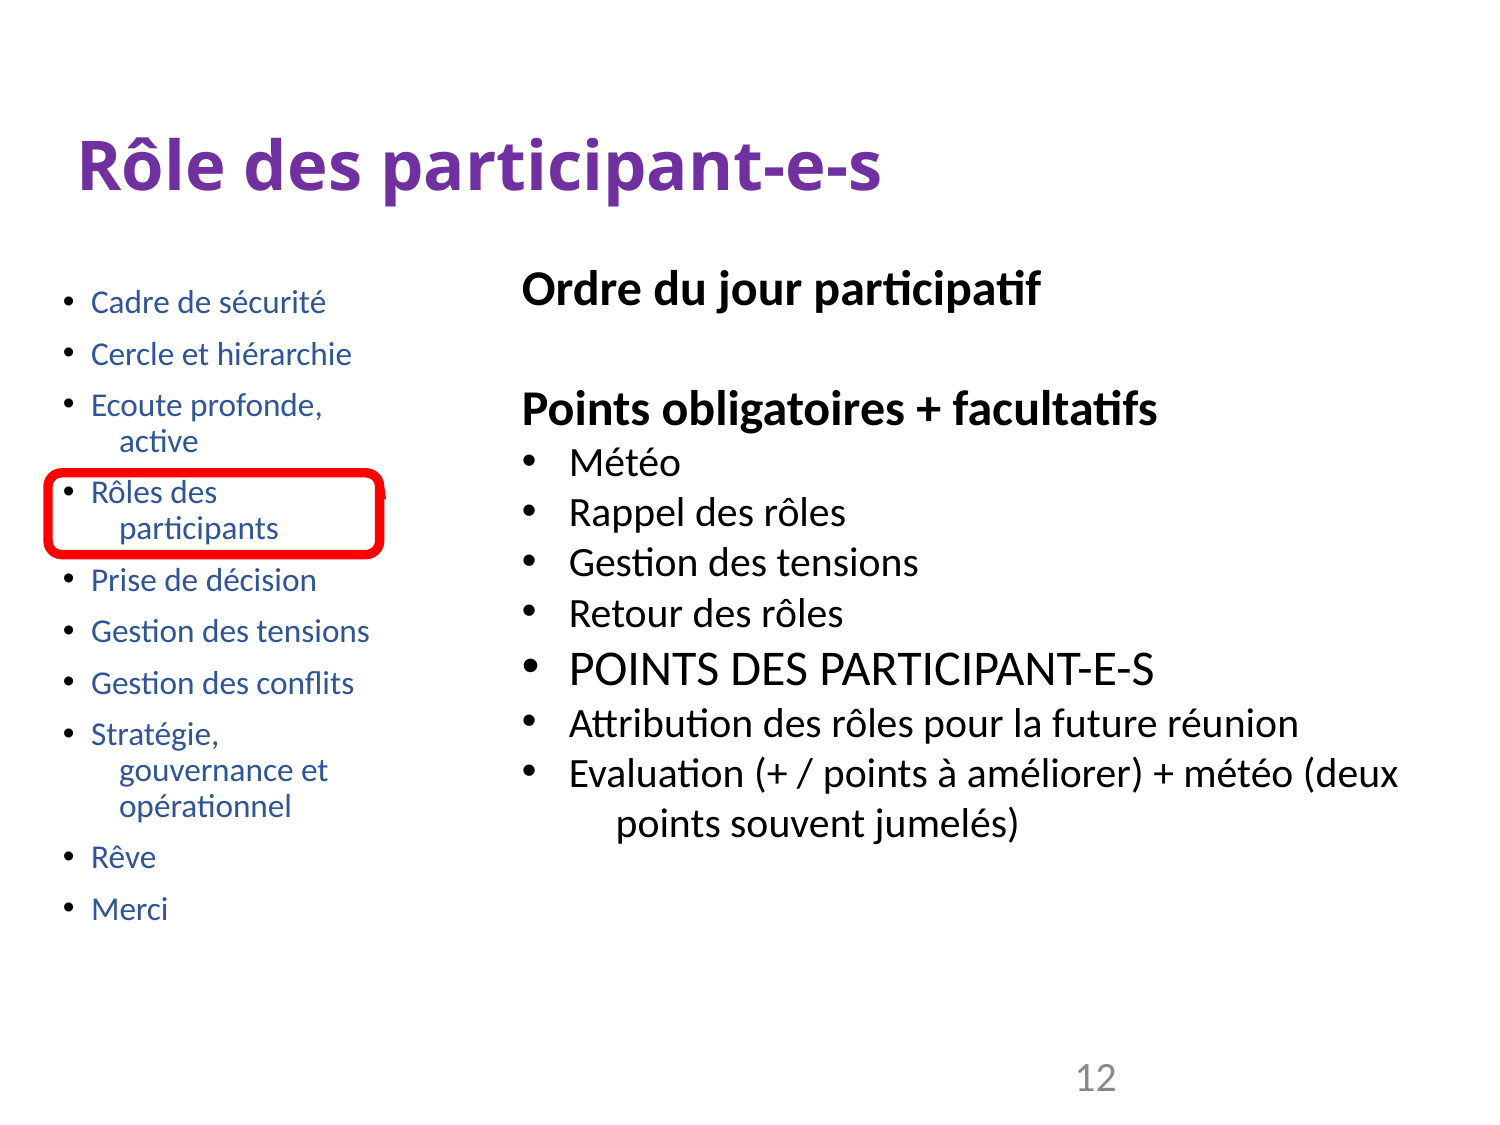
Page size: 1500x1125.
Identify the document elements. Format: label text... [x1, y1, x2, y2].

title Rôle des participant-e-s [61, 59, 1397, 278]
list Cadre de sécurité Cercle et hiérarchie Ecoute profonde, active Rôles des participants Prise de décision Gestion des tensions Gestion des conflits Stratégie, gouvernance et opérationnel Rêve Merci [53, 478, 374, 549]
list Cadre de sécurité Cercle et hiérarchie Ecoute profonde, active Rôles des participants Prise de décision Gestion des tensions Gestion des conflits Stratégie, gouvernance et opérationnel Rêve Merci [48, 277, 400, 992]
text_box 12 [1059, 1042, 1397, 1103]
text_box Ordre du jour participatif Points obligatoires + facultatifs Météo Rappel des rôles Gestion des tensions Retour des rôles POINTS DES PARTICIPANT-E-S Attribution des rôles pour la future réunion Evaluation (+ / points à améliorer) + météo (deux points souvent jumelés) [506, 247, 1419, 930]
